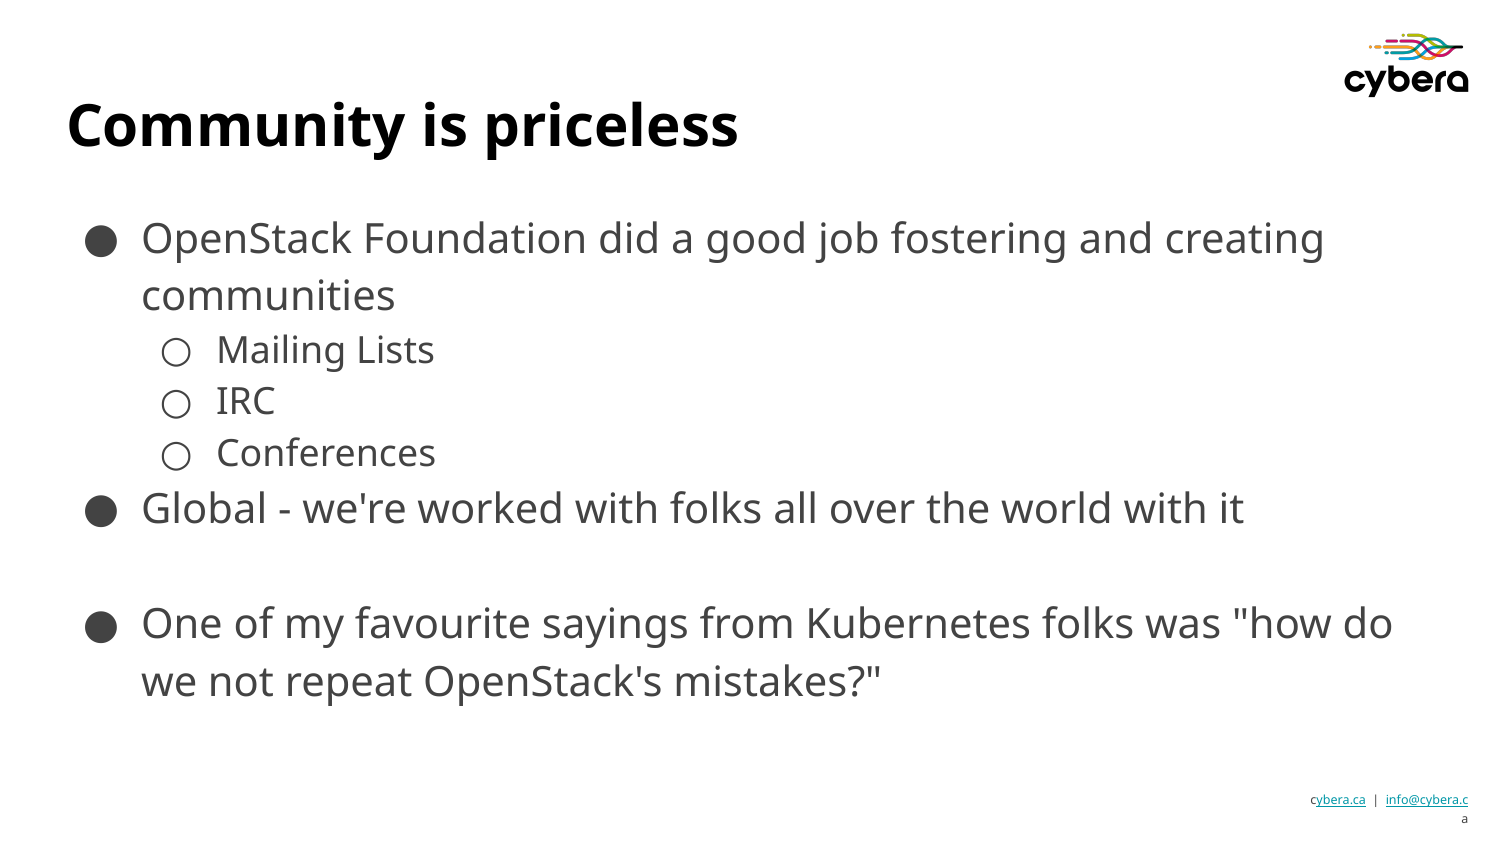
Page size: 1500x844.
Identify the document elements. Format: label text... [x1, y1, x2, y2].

picture [1344, 33, 1469, 98]
list OpenStack Foundation did a good job fostering and creating communities Mailing Lists IRC Conferences Global - we're worked with folks all over the world with it One of my favourite sayings from Kubernetes folks was "how do we not repeat OpenStack's mistakes?" [51, 189, 1451, 750]
title Community is priceless [51, 72, 1314, 167]
